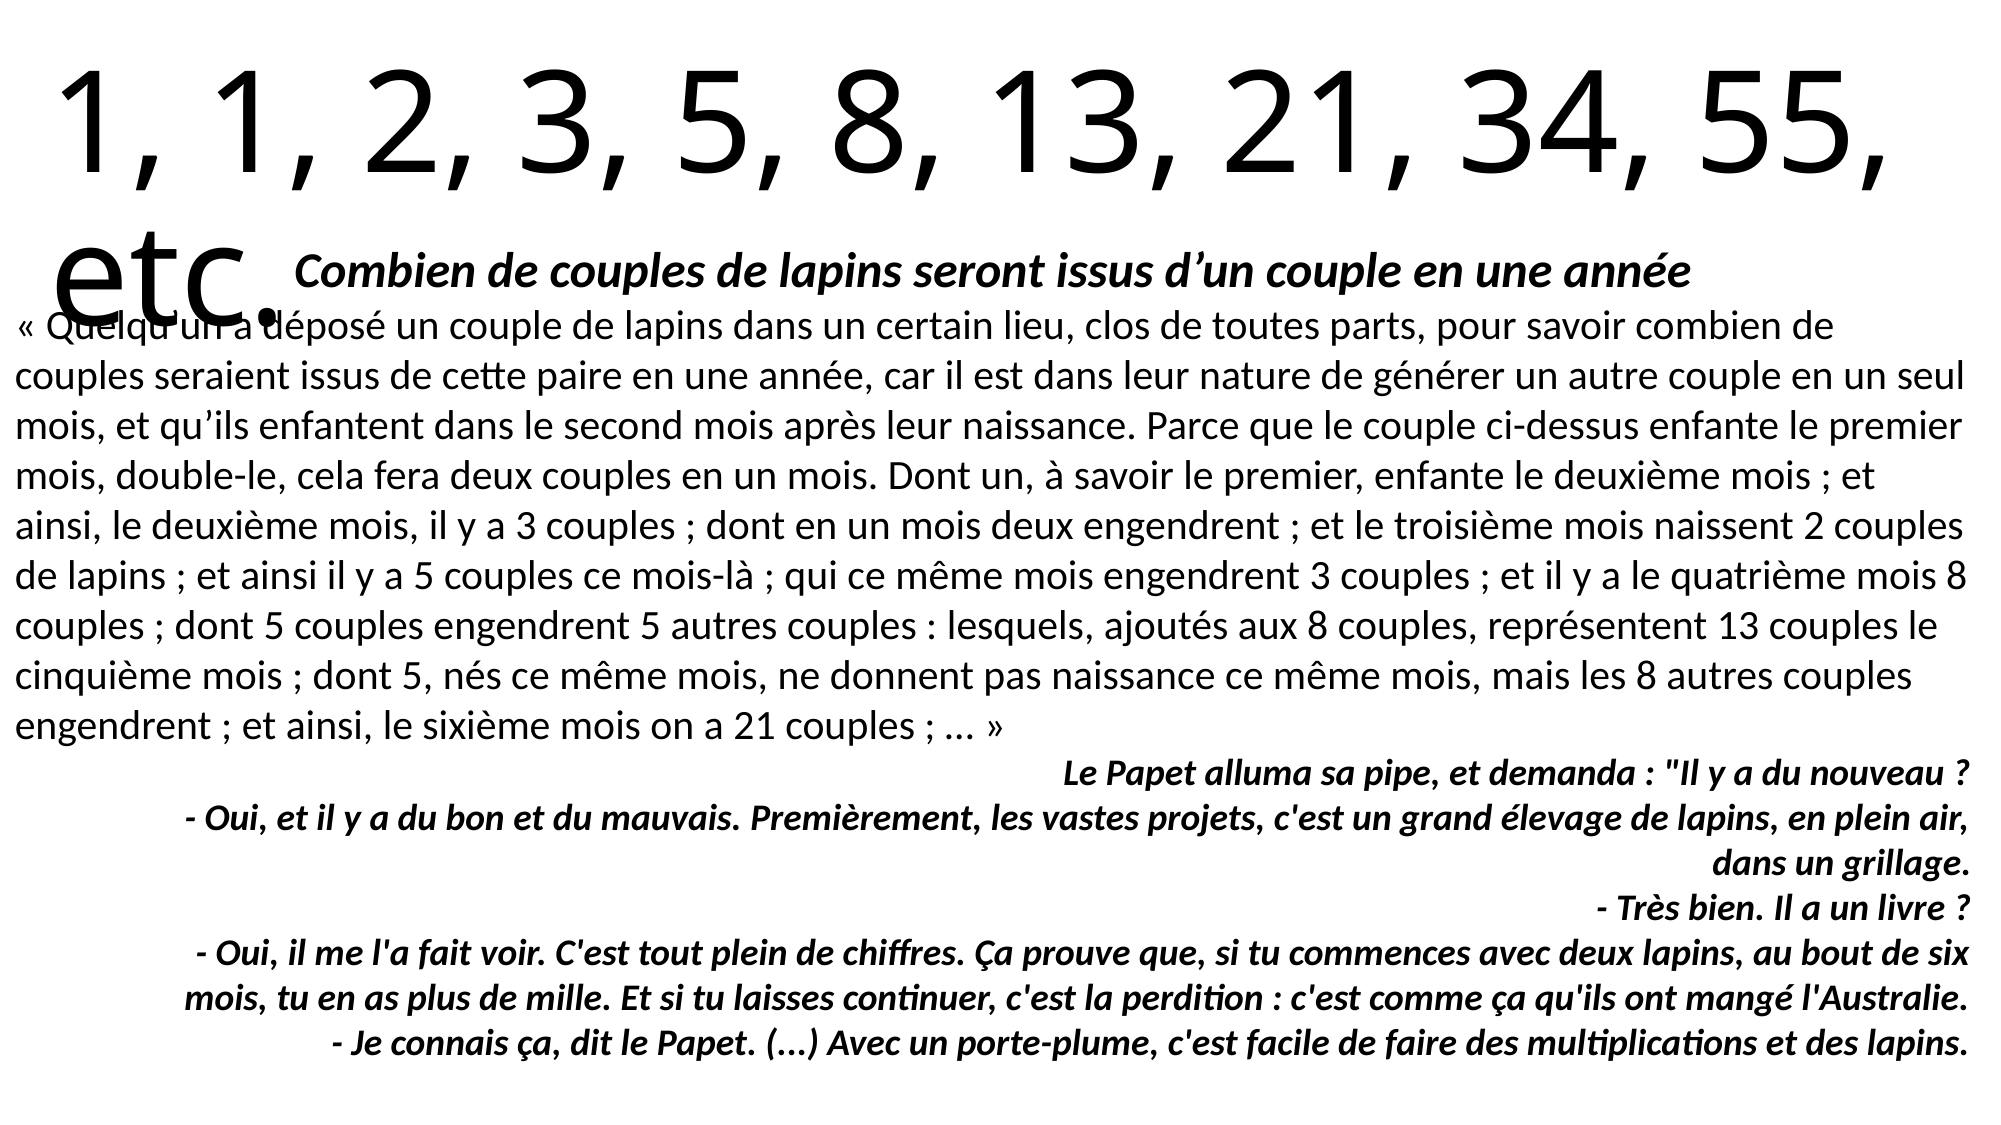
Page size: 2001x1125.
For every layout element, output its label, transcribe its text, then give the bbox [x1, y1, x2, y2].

text_box Combien de couples de lapins seront issus d’un couple en une année « Quelqu’un a déposé un couple de lapins dans un certain lieu, clos de toutes parts, pour savoir combien de couples seraient issus de cette paire en une année, car il est dans leur nature de générer un autre couple en un seul mois, et qu’ils enfantent dans le second mois après leur naissance. Parce que le couple ci-dessus enfante le premier mois, double-le, cela fera deux couples en un mois. Dont un, à savoir le premier, enfante le deuxième mois ; et ainsi, le deuxième mois, il y a 3 couples ; dont en un mois deux engendrent ; et le troisième mois naissent 2 couples de lapins ; et ainsi il y a 5 couples ce mois-là ; qui ce même mois engendrent 3 couples ; et il y a le quatrième mois 8 couples ; dont 5 couples engendrent 5 autres couples : lesquels, ajoutés aux 8 couples, représentent 13 couples le cinquième mois ; dont 5, nés ce même mois, ne donnent pas naissance ce même mois, mais les 8 autres couples engendrent ; et ainsi, le sixième mois on a 21 couples ; … » Le Papet alluma sa pipe, et demanda : "Il y a du nouveau ? - Oui, et il y a du bon et du mauvais. Premièrement, les vastes projets, c'est un grand élevage de lapins, en plein air, dans un grillage. - Très bien. Il a un livre ? - Oui, il me l'a fait voir. C'est tout plein de chiffres. Ça prouve que, si tu commences avec deux lapins, au bout de six mois, tu en as plus de mille. Et si tu laisses continuer, c'est la perdition : c'est comme ça qu'ils ont mangé l'Australie. - Je connais ça, dit le Papet. (...) Avec un porte-plume, c'est facile de faire des multiplications et des lapins. [0, 230, 1987, 1121]
title 1, 1, 2, 3, 5, 8, 13, 21, 34, 55, etc. [34, 42, 1956, 230]
